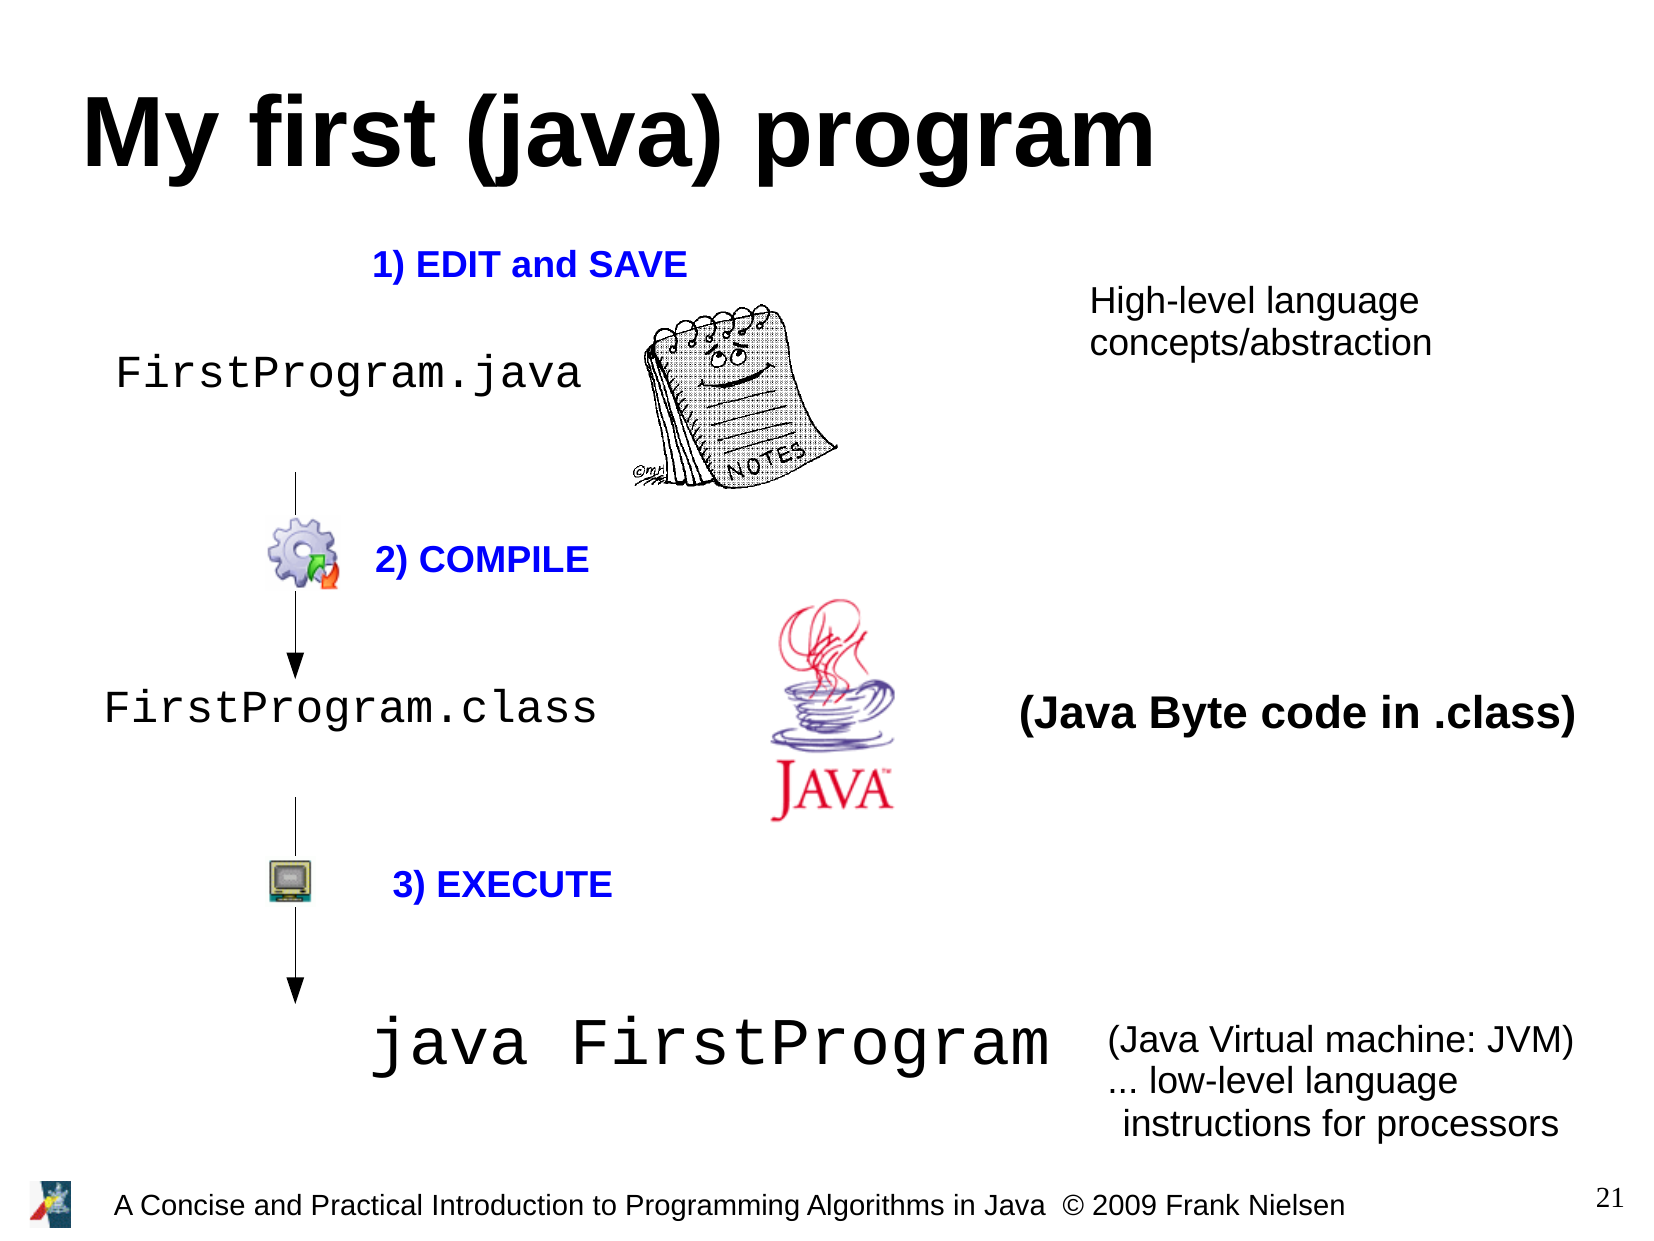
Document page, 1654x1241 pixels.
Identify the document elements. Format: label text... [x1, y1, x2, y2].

text_box FirstProgram.class [88, 677, 738, 768]
picture [738, 590, 931, 838]
text_box java FirstProgram [355, 1001, 1065, 1092]
text_box 3) EXECUTE [377, 856, 629, 915]
picture [614, 295, 851, 502]
text_box My first (java) program [67, 68, 1506, 195]
picture [29, 1181, 71, 1228]
text_box 1) EDIT and SAVE [357, 236, 703, 295]
picture [265, 515, 341, 591]
text_box (Java Virtual machine: JVM) ... low-level language instructions for processors [1092, 1010, 1590, 1152]
text_box High-level language concepts/abstraction [1074, 272, 1448, 372]
text_box FirstProgram.java [100, 342, 811, 433]
picture [265, 856, 316, 907]
text_box 2) COMPILE [360, 531, 605, 590]
text_box (Java Byte code in .class) [1003, 679, 1592, 747]
